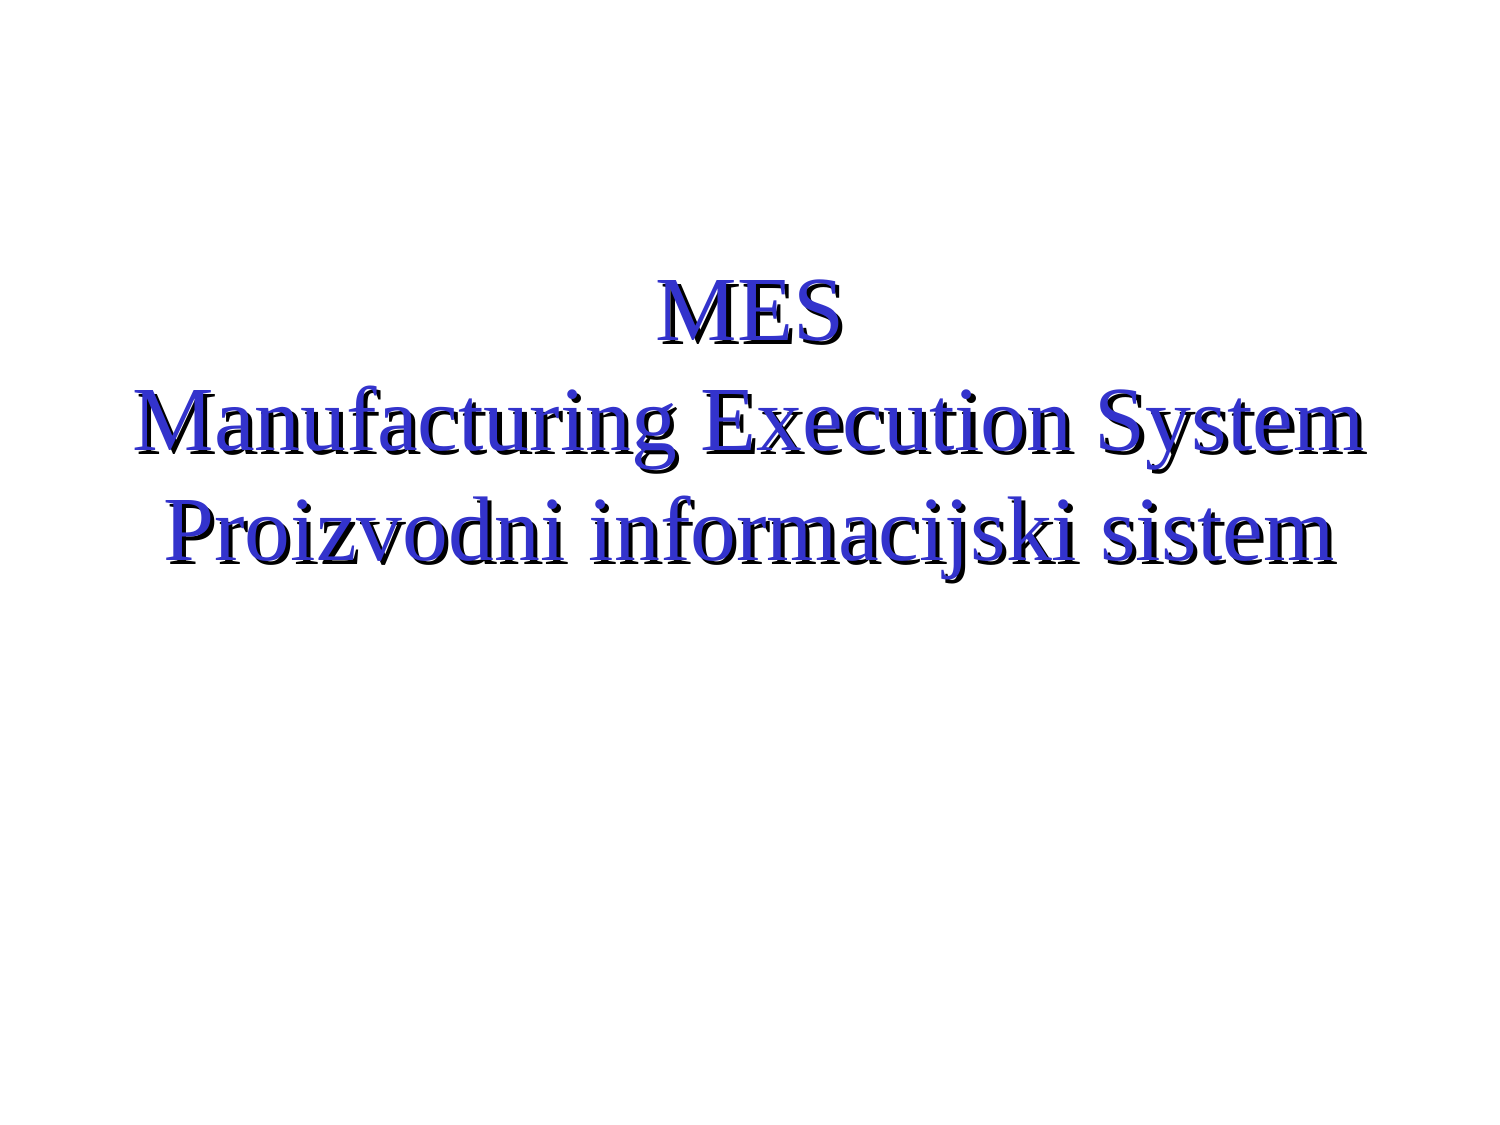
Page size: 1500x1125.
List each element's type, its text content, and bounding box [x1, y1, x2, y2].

title MES Manufacturing Execution System Proizvodni informacijski sistem [112, 241, 1388, 697]
